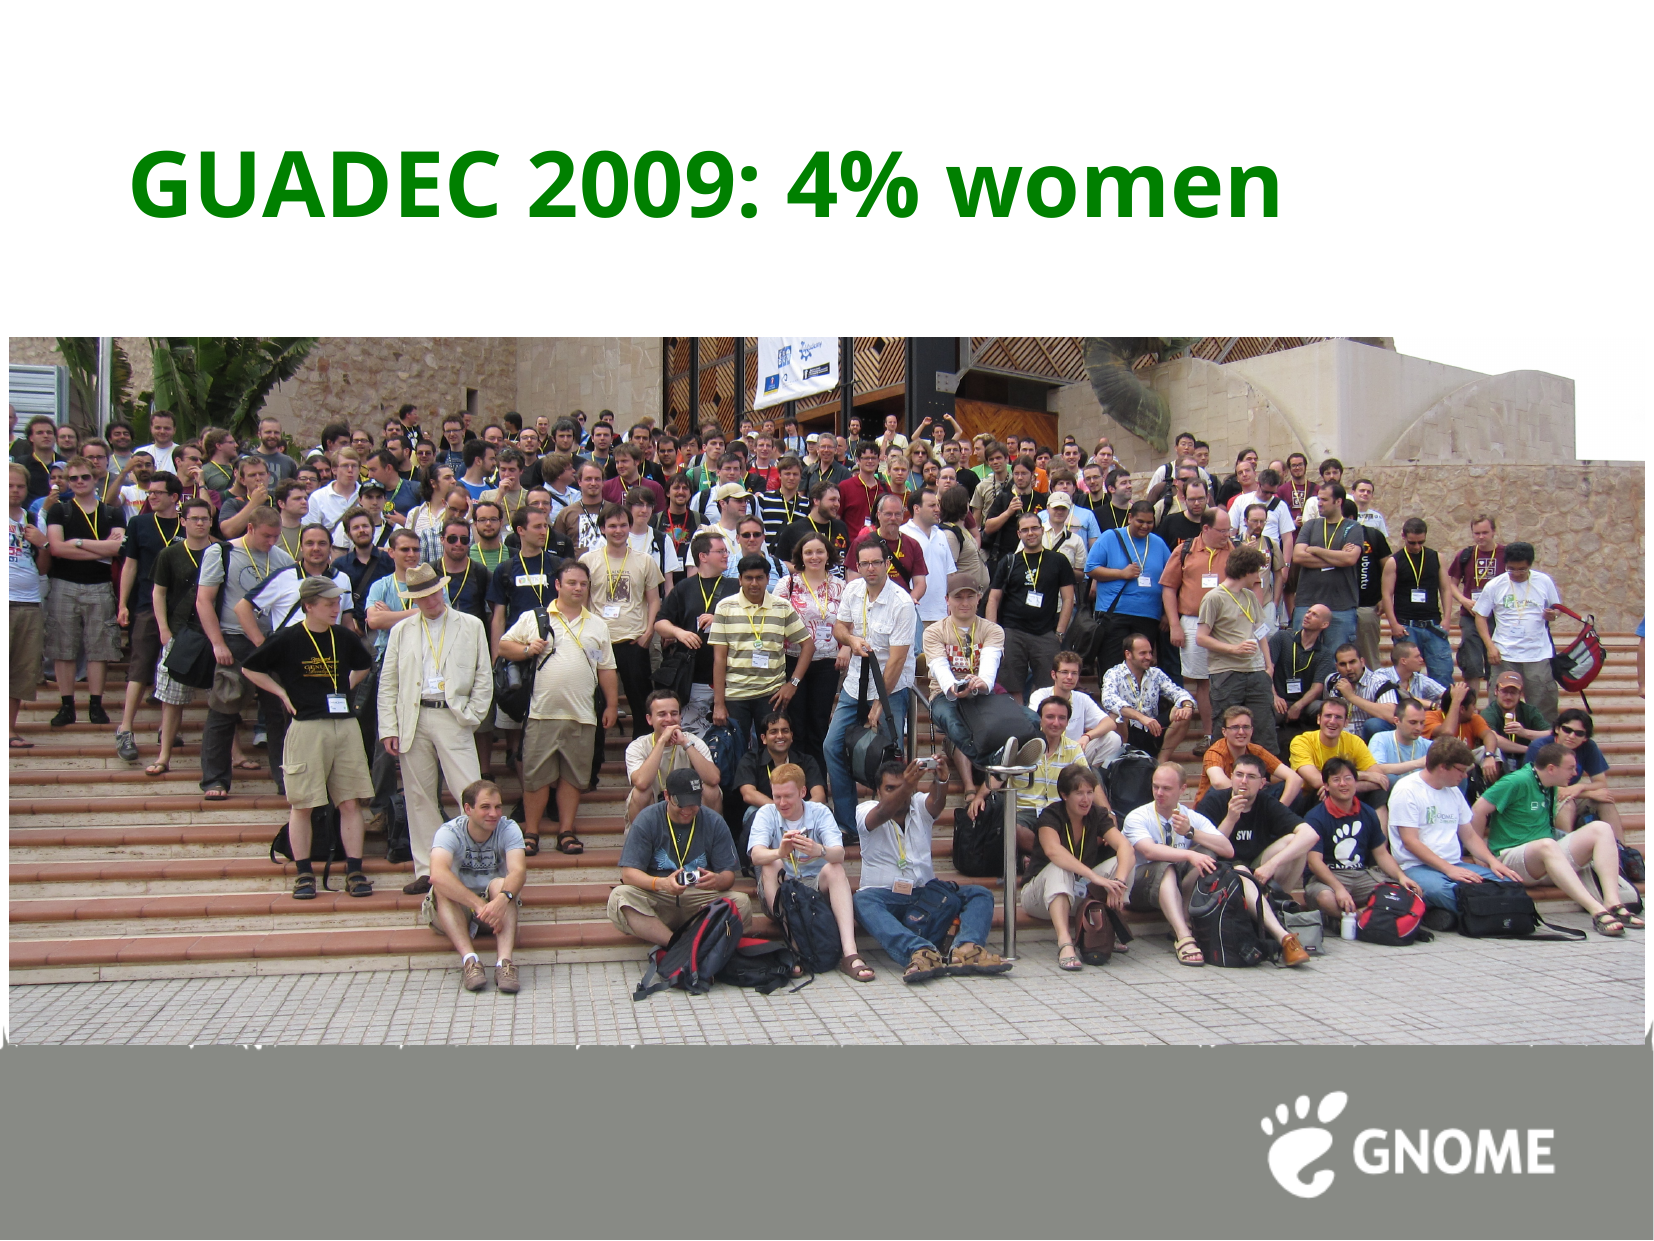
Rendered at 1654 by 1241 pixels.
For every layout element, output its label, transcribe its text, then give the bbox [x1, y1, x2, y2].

picture [0, 0, 1654, 1241]
text_box GUADEC 2009: 4% women [112, 112, 1576, 251]
